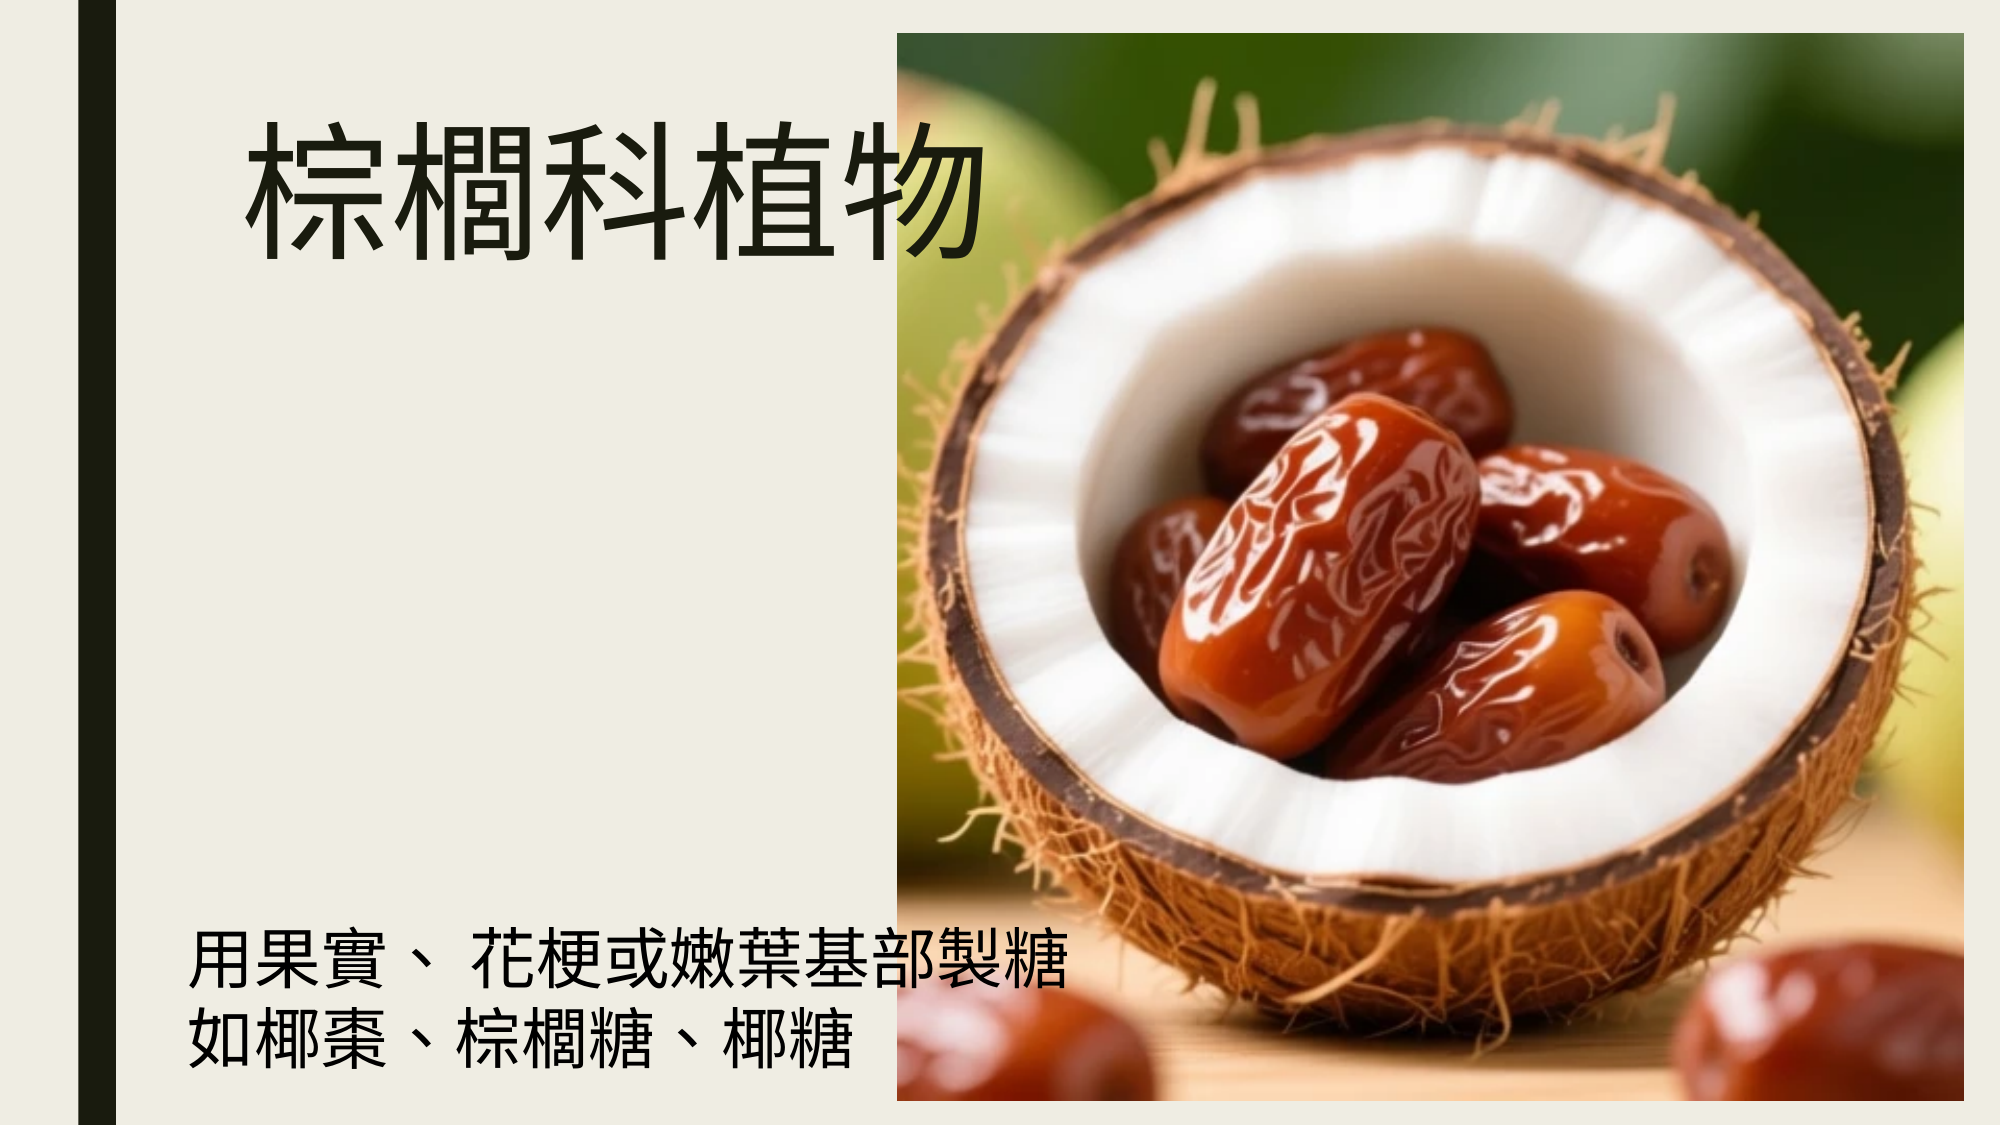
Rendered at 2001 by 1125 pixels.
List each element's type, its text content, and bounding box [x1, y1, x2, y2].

picture [897, 34, 1964, 1101]
text_box 用果實、 花梗或嫩葉基部製糖 如椰棗、棕櫚糖、椰糖 [172, 909, 1375, 1087]
title 棕櫚科植物 [225, 112, 1801, 357]
